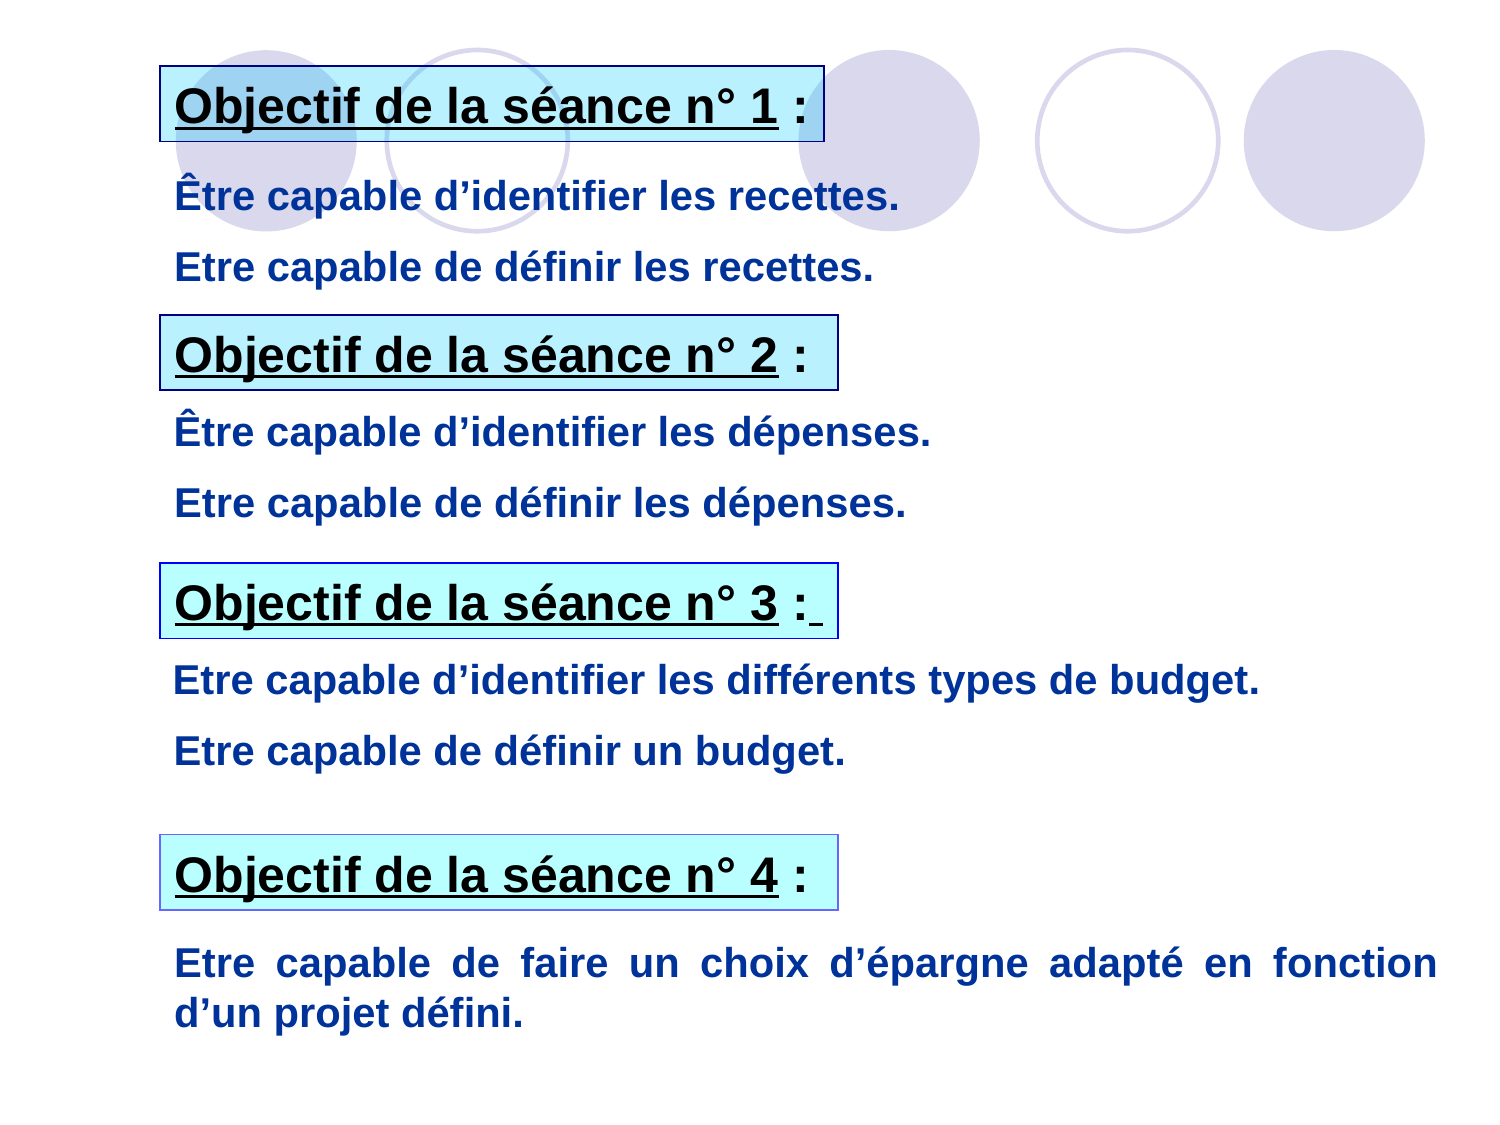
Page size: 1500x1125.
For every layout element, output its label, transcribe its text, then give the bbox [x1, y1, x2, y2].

text_box Objectif de la séance n° 1 : [159, 66, 825, 142]
text_box Objectif de la séance n° 3 : [159, 562, 839, 639]
text_box Etre capable de faire un choix d’épargne adapté en fonction d’un projet défini. [159, 928, 1454, 1044]
text_box Objectif de la séance n° 4 : [159, 834, 839, 911]
text_box Etre capable de définir les dépenses. [159, 467, 951, 534]
text_box Objectif de la séance n° 2 : [159, 314, 839, 391]
text_box Etre capable d’identifier les différents types de budget. [157, 645, 1276, 711]
text_box Être capable d’identifier les dépenses. [158, 396, 947, 463]
text_box Être capable d’identifier les recettes. [159, 160, 999, 227]
text_box Etre capable de définir les recettes. [159, 231, 904, 298]
text_box Etre capable de définir un budget. [158, 715, 861, 782]
